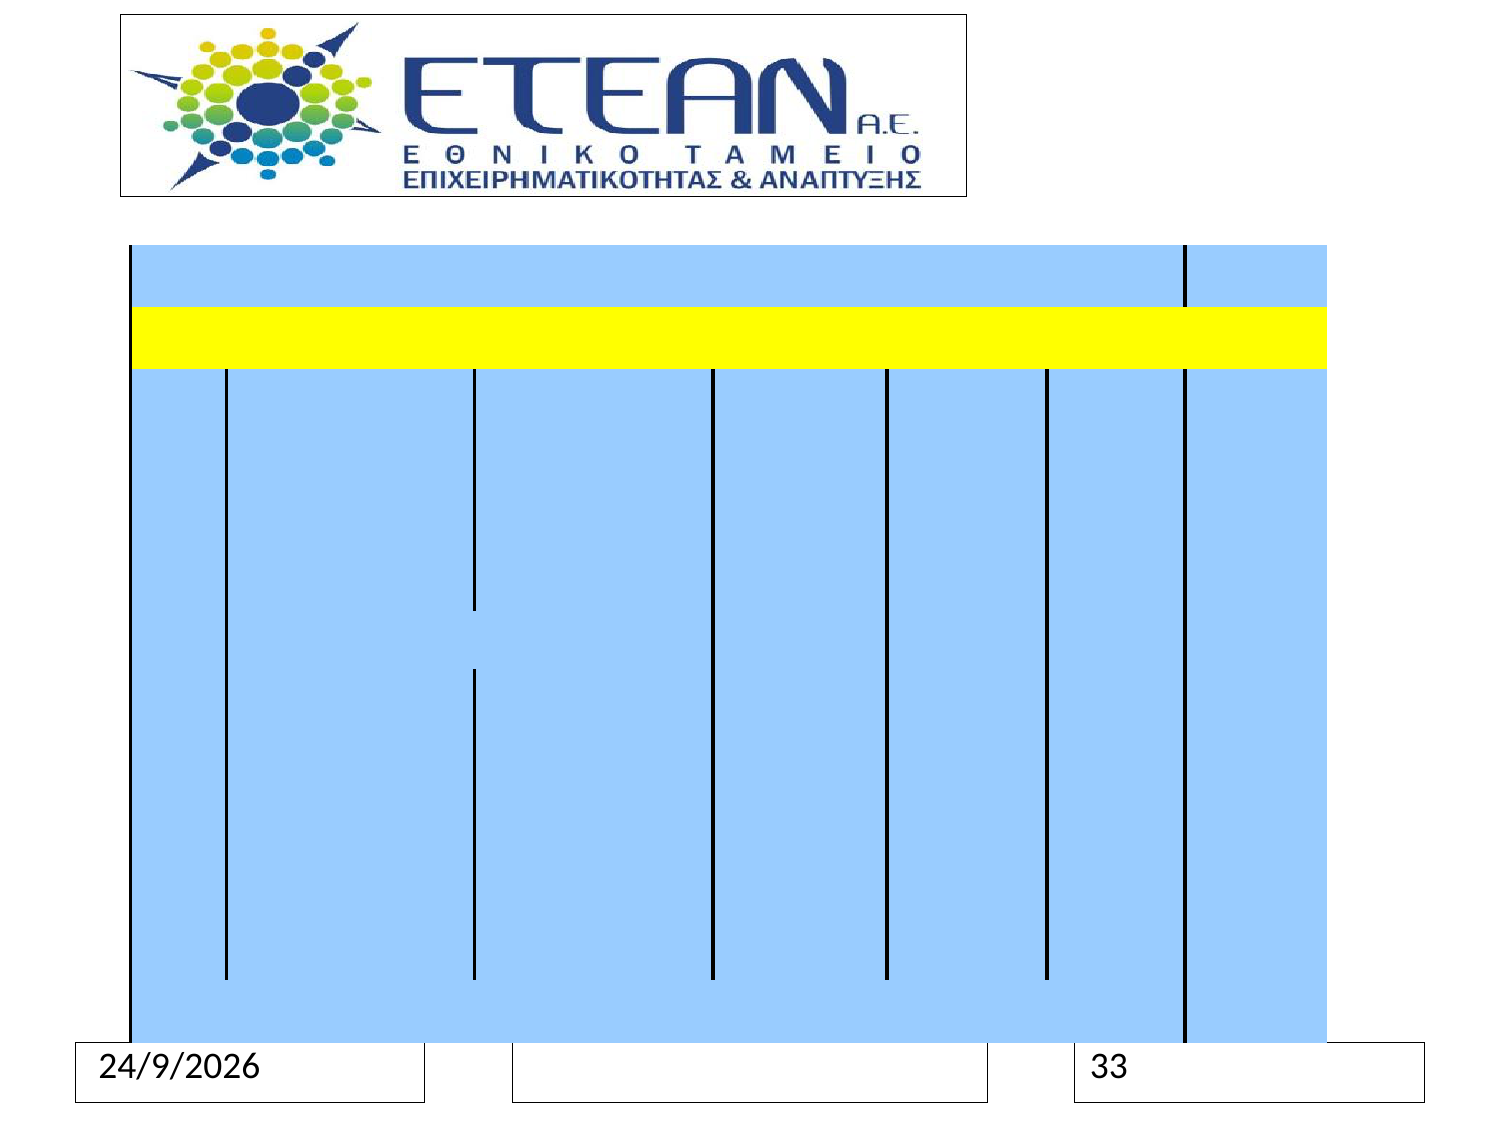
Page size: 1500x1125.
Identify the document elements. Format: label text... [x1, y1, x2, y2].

table_cell [228, 918, 473, 980]
table_cell [132, 856, 225, 918]
table_cell [132, 732, 225, 794]
table_cell [889, 732, 1045, 794]
table_cell [715, 856, 885, 918]
table_cell [889, 856, 1045, 918]
slide_number 11 [1074, 1042, 1425, 1103]
table_cell [889, 794, 1045, 856]
table_cell [228, 369, 473, 549]
table_cell [476, 856, 711, 918]
table_cell [476, 549, 711, 611]
table_header [1187, 245, 1327, 307]
table_header [132, 245, 1183, 307]
table_cell [715, 549, 885, 611]
table_cell [1049, 369, 1183, 549]
table_cell [889, 369, 1045, 549]
table_cell [715, 732, 885, 794]
table_cell [1187, 549, 1327, 1043]
table_cell [475, 611, 711, 669]
table_cell [715, 918, 885, 980]
table_cell [1049, 918, 1183, 980]
table_cell [476, 369, 711, 549]
table_cell [1049, 856, 1183, 918]
table_cell [228, 549, 473, 611]
table_cell [228, 732, 473, 794]
table_cell [715, 611, 885, 732]
table_cell [1049, 611, 1183, 732]
table_cell [476, 732, 711, 794]
table_cell [715, 794, 885, 856]
table_cell [476, 669, 711, 732]
table_cell [132, 611, 225, 732]
table_cell [1049, 549, 1183, 611]
table_cell [132, 307, 1327, 369]
table_cell [132, 980, 1183, 1043]
table_cell [1187, 369, 1327, 549]
table_cell [476, 794, 711, 856]
table_cell [132, 794, 225, 856]
table_cell [476, 918, 711, 980]
table_cell [1049, 794, 1183, 856]
table_cell [228, 611, 475, 732]
table_cell [889, 918, 1045, 980]
table_cell [228, 794, 473, 856]
table_cell [132, 918, 225, 980]
table_cell [1049, 732, 1183, 794]
table_cell [132, 369, 225, 549]
table_cell [889, 549, 1045, 611]
table_cell [228, 856, 473, 918]
table_cell [715, 369, 885, 549]
table_cell [132, 549, 225, 611]
table_cell [889, 611, 1045, 732]
picture [121, 15, 966, 196]
